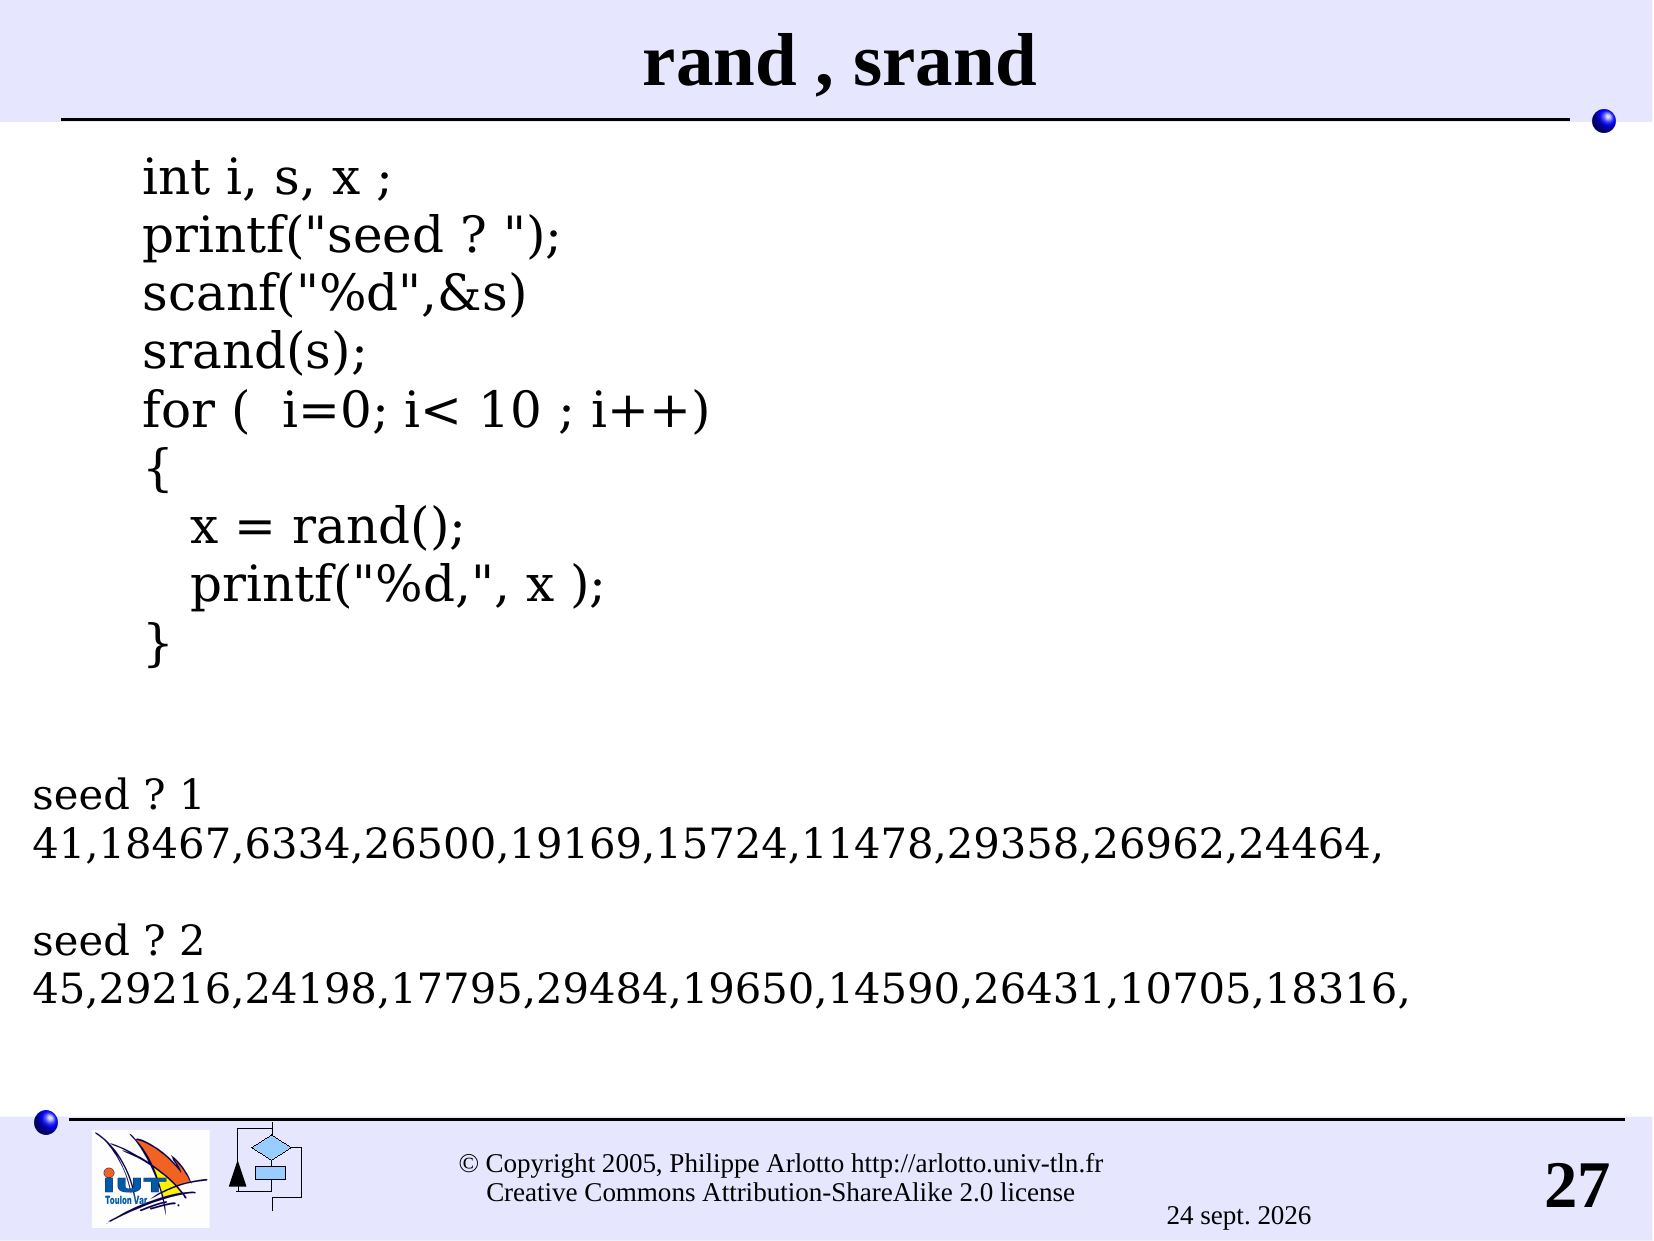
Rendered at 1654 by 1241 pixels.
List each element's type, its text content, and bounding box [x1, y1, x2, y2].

title rand , srand [95, 14, 1585, 107]
text_box seed ? 1 41,18467,6334,26500,19169,15724,11478,29358,26962,24464, seed ? 2 45,29216,24198,17795,29484,19650,14590,26431,10705,18316, [32, 770, 1411, 1111]
text_box int i, s, x ; printf("seed ? "); scanf("%d",&s) srand(s); for ( i=0; i< 10 ; i++) { x = rand(); printf("%d,", x ); } [62, 147, 712, 730]
